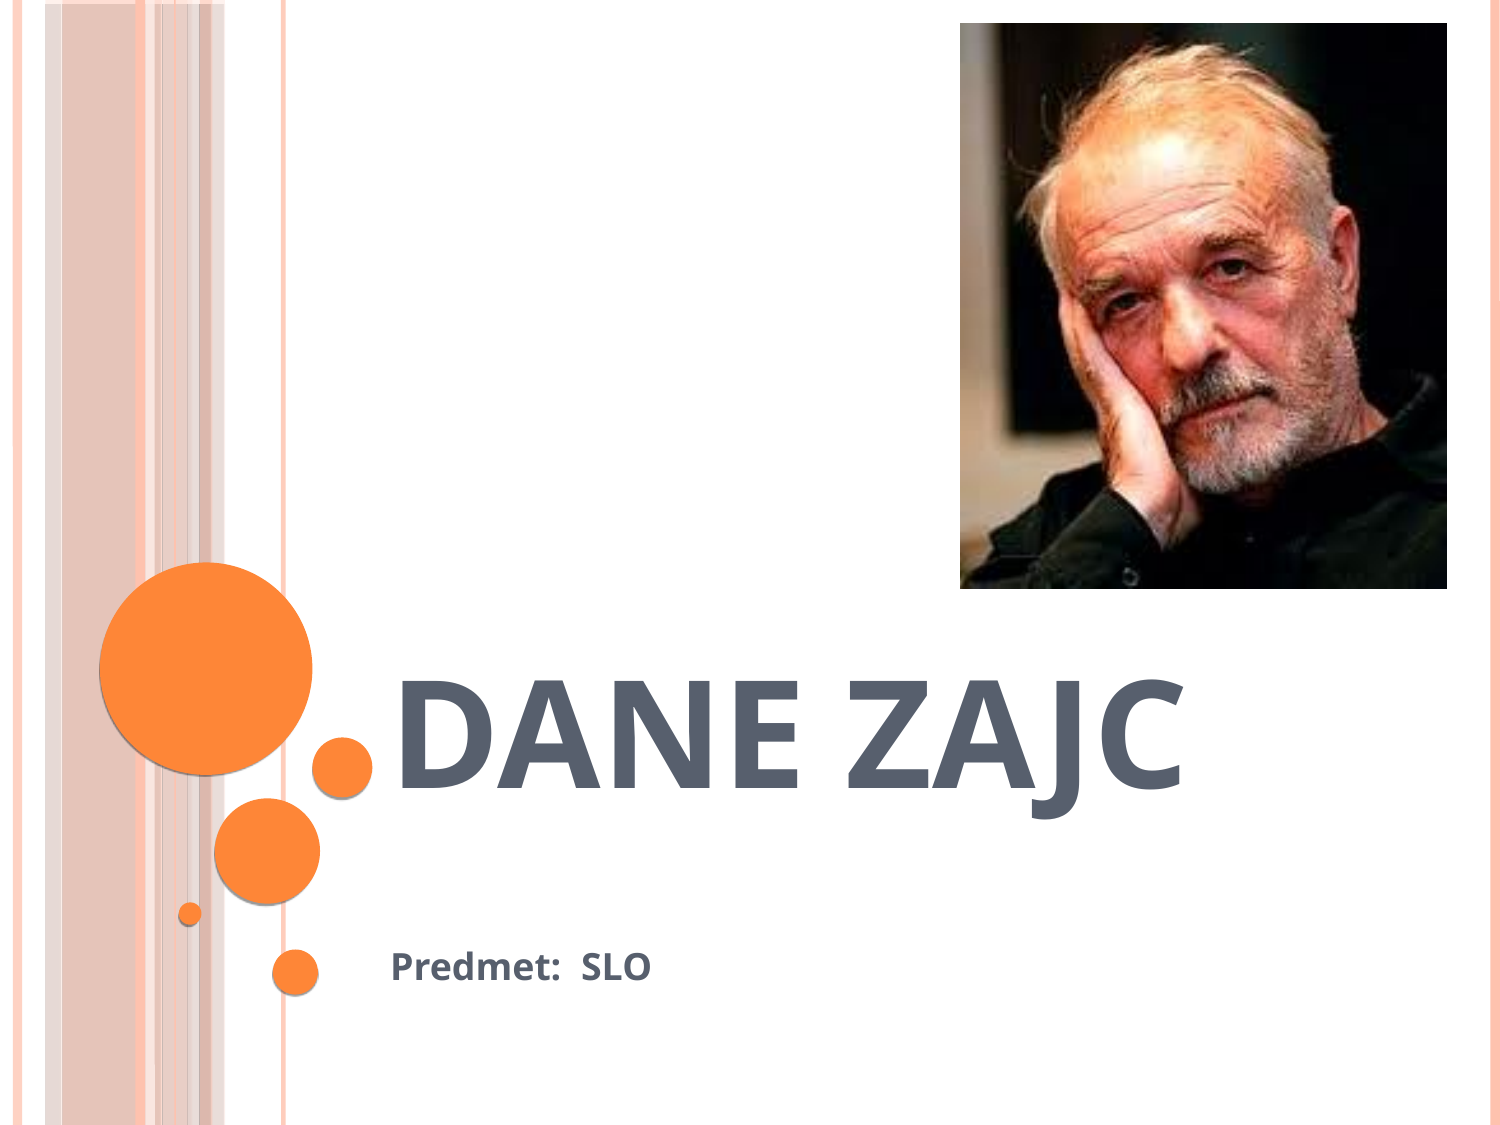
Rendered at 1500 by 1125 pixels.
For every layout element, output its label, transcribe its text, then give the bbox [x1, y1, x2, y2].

picture [960, 23, 1447, 589]
title DANE ZAJC [375, 515, 1388, 820]
subtitle Predmet: SLO [375, 820, 1388, 1046]
